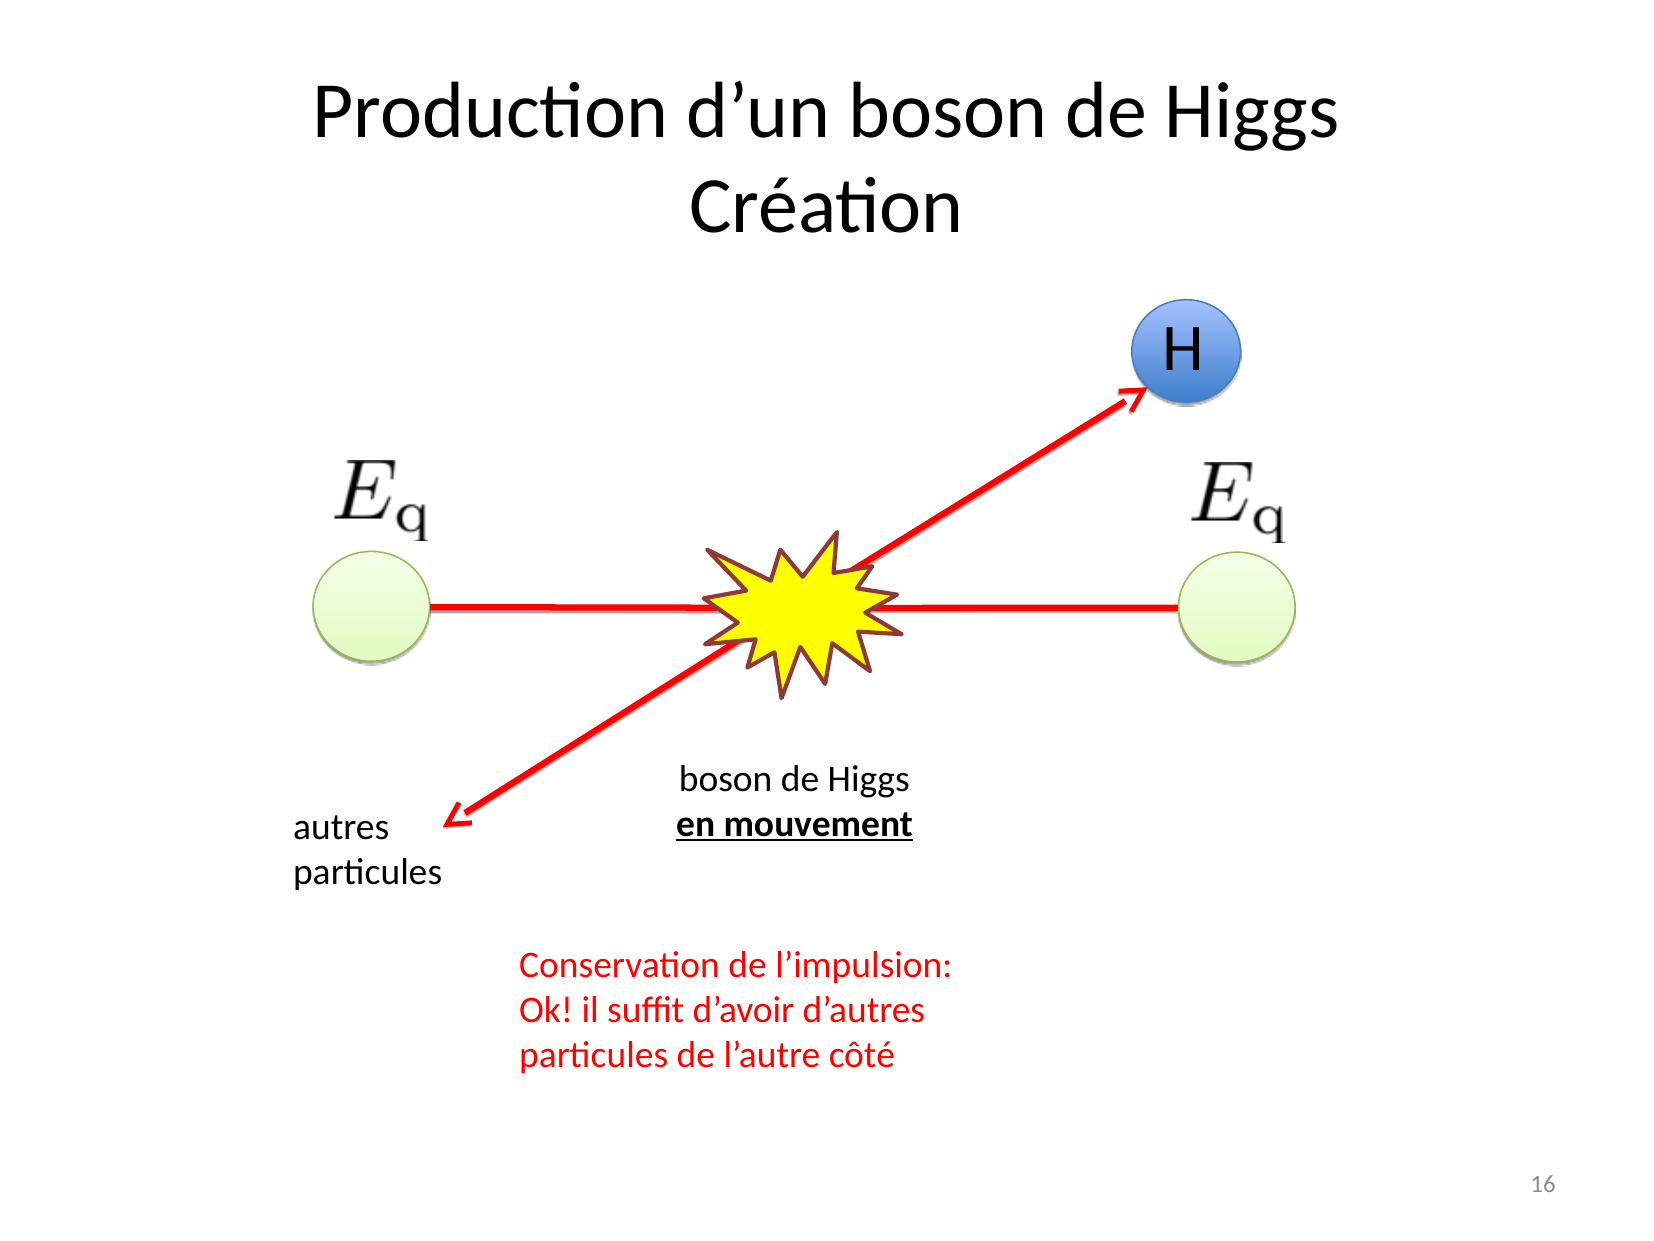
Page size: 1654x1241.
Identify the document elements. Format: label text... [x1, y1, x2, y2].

text_box Conservation de l’impulsion: Ok! il suffit d’avoir d’autres particules de l’autre côté [504, 933, 1075, 1128]
text_box [1153, 392, 1219, 403]
text_box [1178, 552, 1296, 663]
text_box H [1147, 296, 1221, 392]
text_box [1221, 311, 1241, 391]
text_box [703, 532, 902, 699]
slide_number <numéro> [1185, 1149, 1571, 1216]
title Production d’un boson de Higgs Création [82, 49, 1571, 257]
text_box [313, 551, 430, 662]
text_box autres particules [278, 794, 505, 900]
text_box boson de Higgs en mouvement [627, 746, 962, 897]
picture [334, 460, 429, 541]
picture [1191, 462, 1286, 543]
text_box [1131, 315, 1147, 387]
